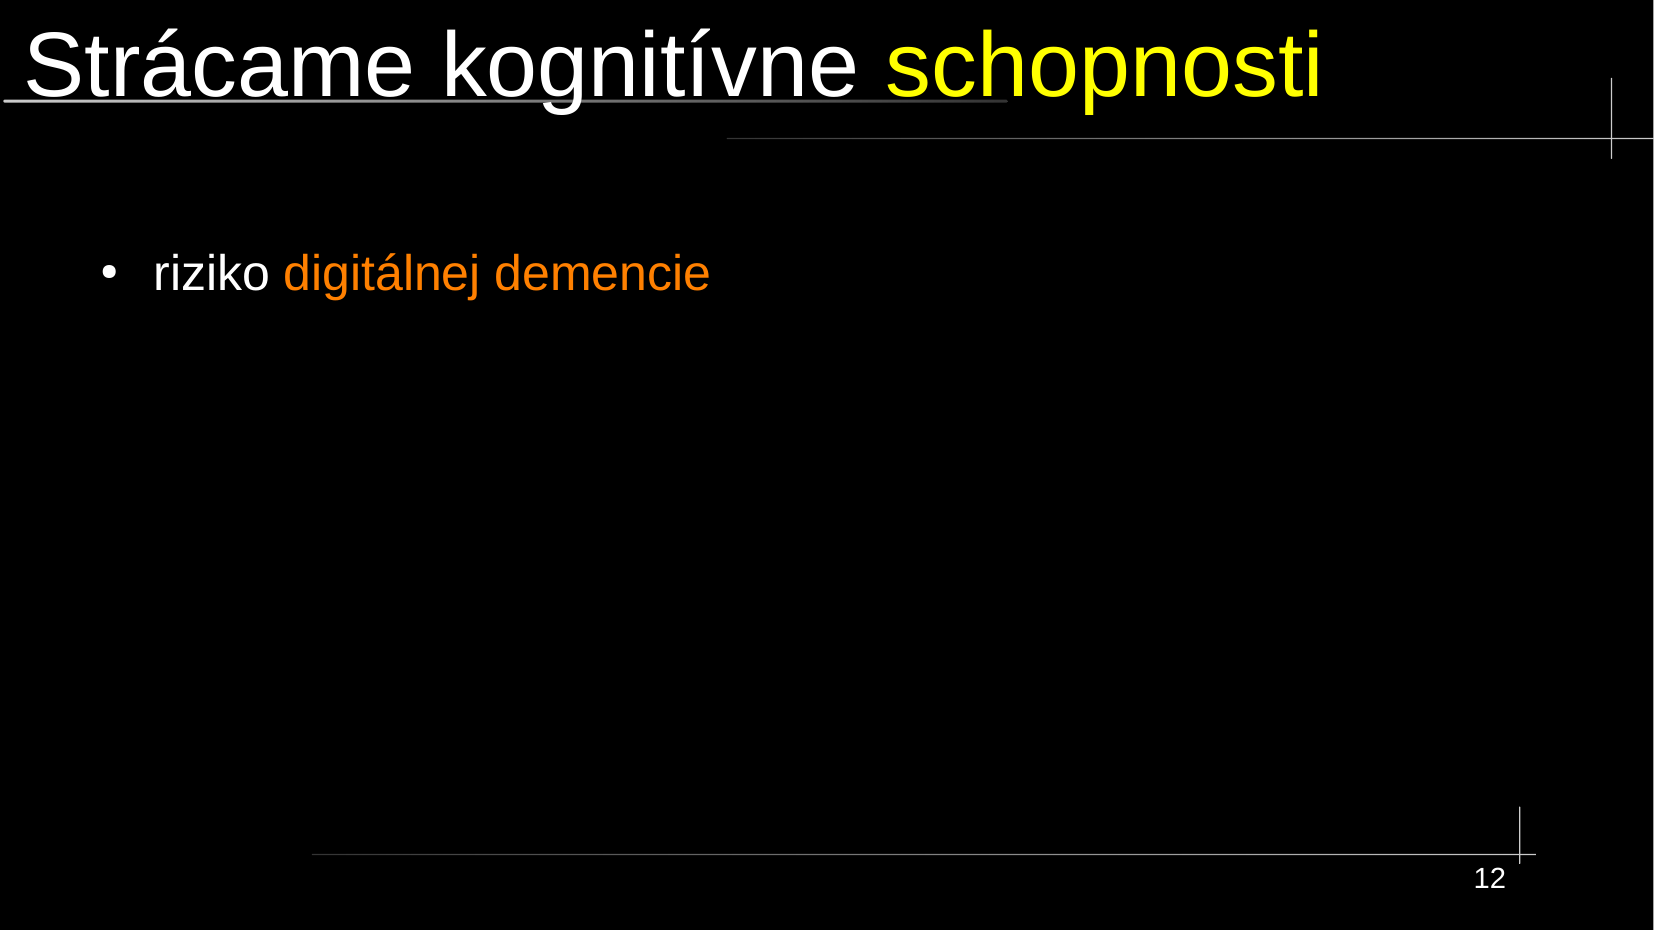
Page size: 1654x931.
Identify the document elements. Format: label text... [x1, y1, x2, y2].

title Strácame kognitívne schopnosti [23, 11, 1589, 119]
list riziko digitálnej demencie [82, 217, 1571, 758]
